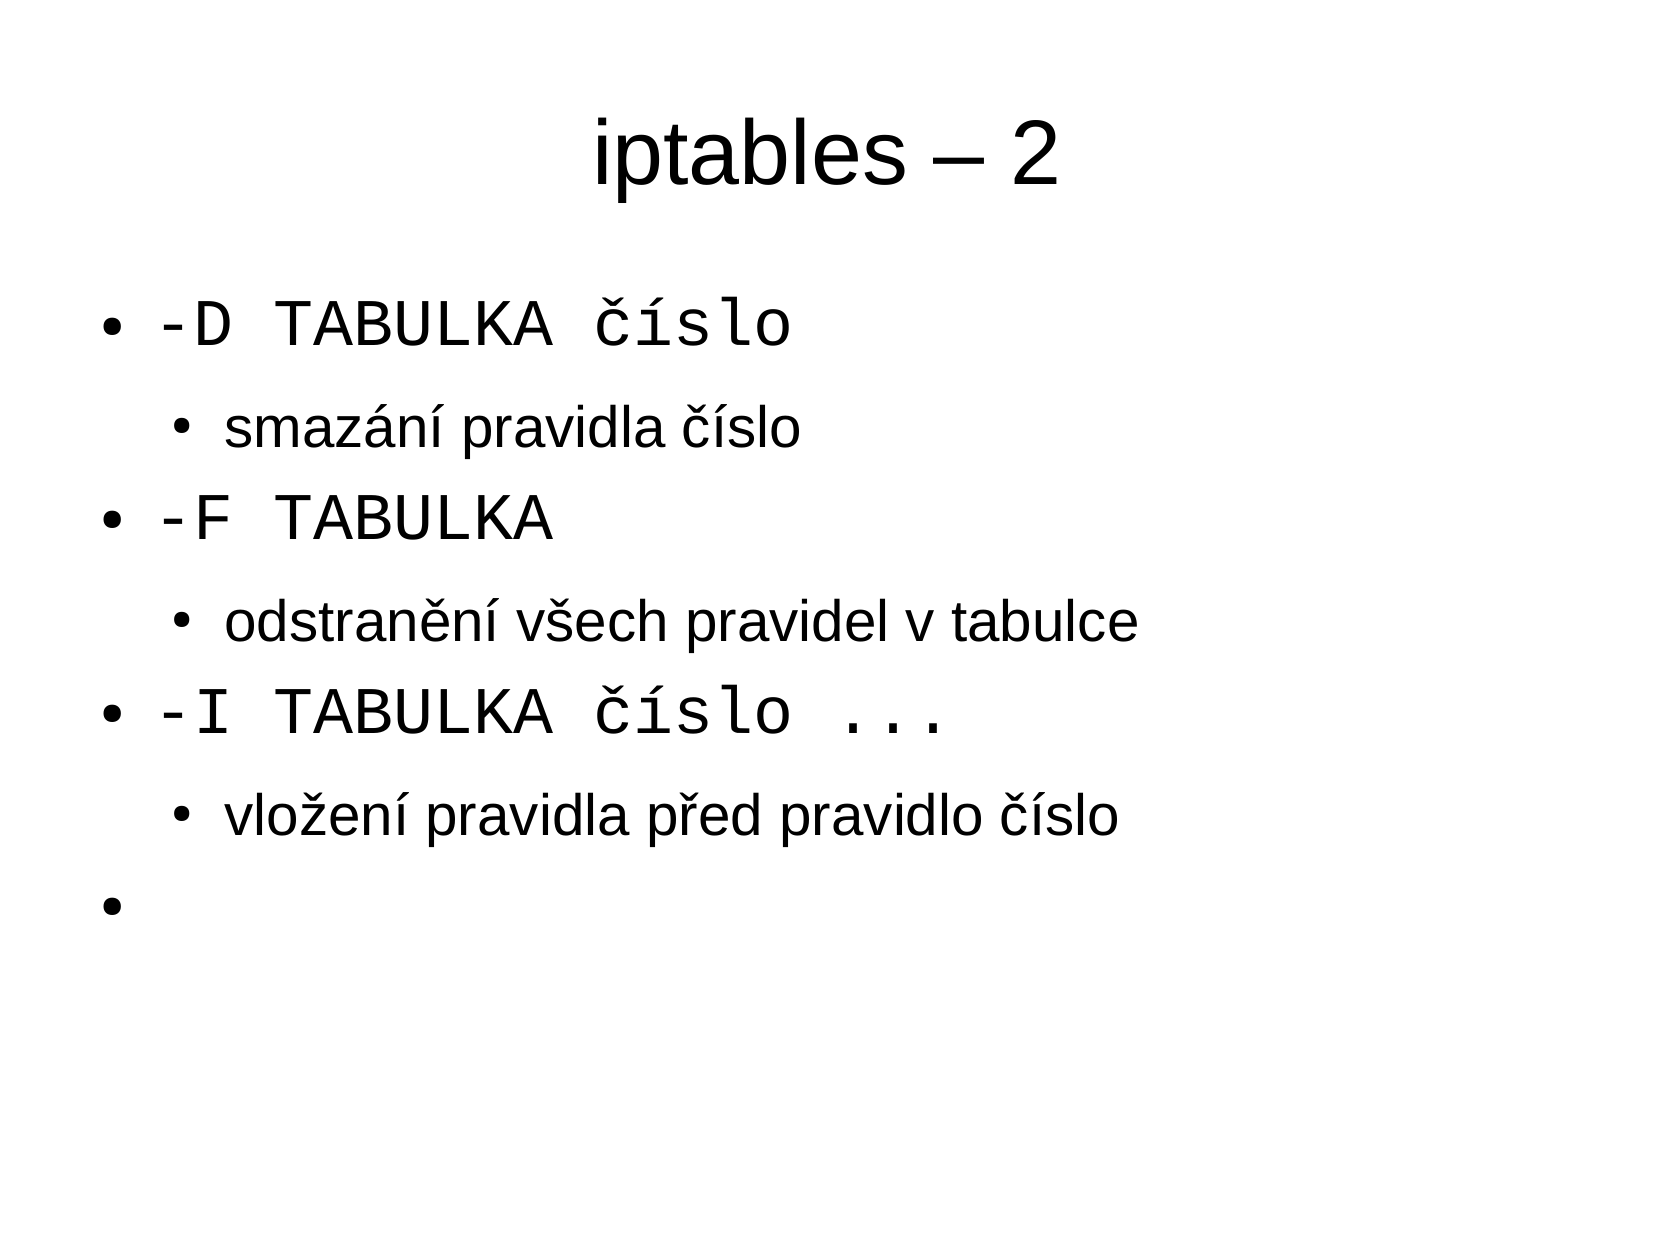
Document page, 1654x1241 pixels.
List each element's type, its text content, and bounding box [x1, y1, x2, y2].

title iptables – 2 [82, 49, 1571, 257]
list -D TABULKA číslo smazání pravidla číslo -F TABULKA odstranění všech pravidel v tabulce -I TABULKA číslo ... vložení pravidla před pravidlo číslo [82, 290, 1571, 1109]
